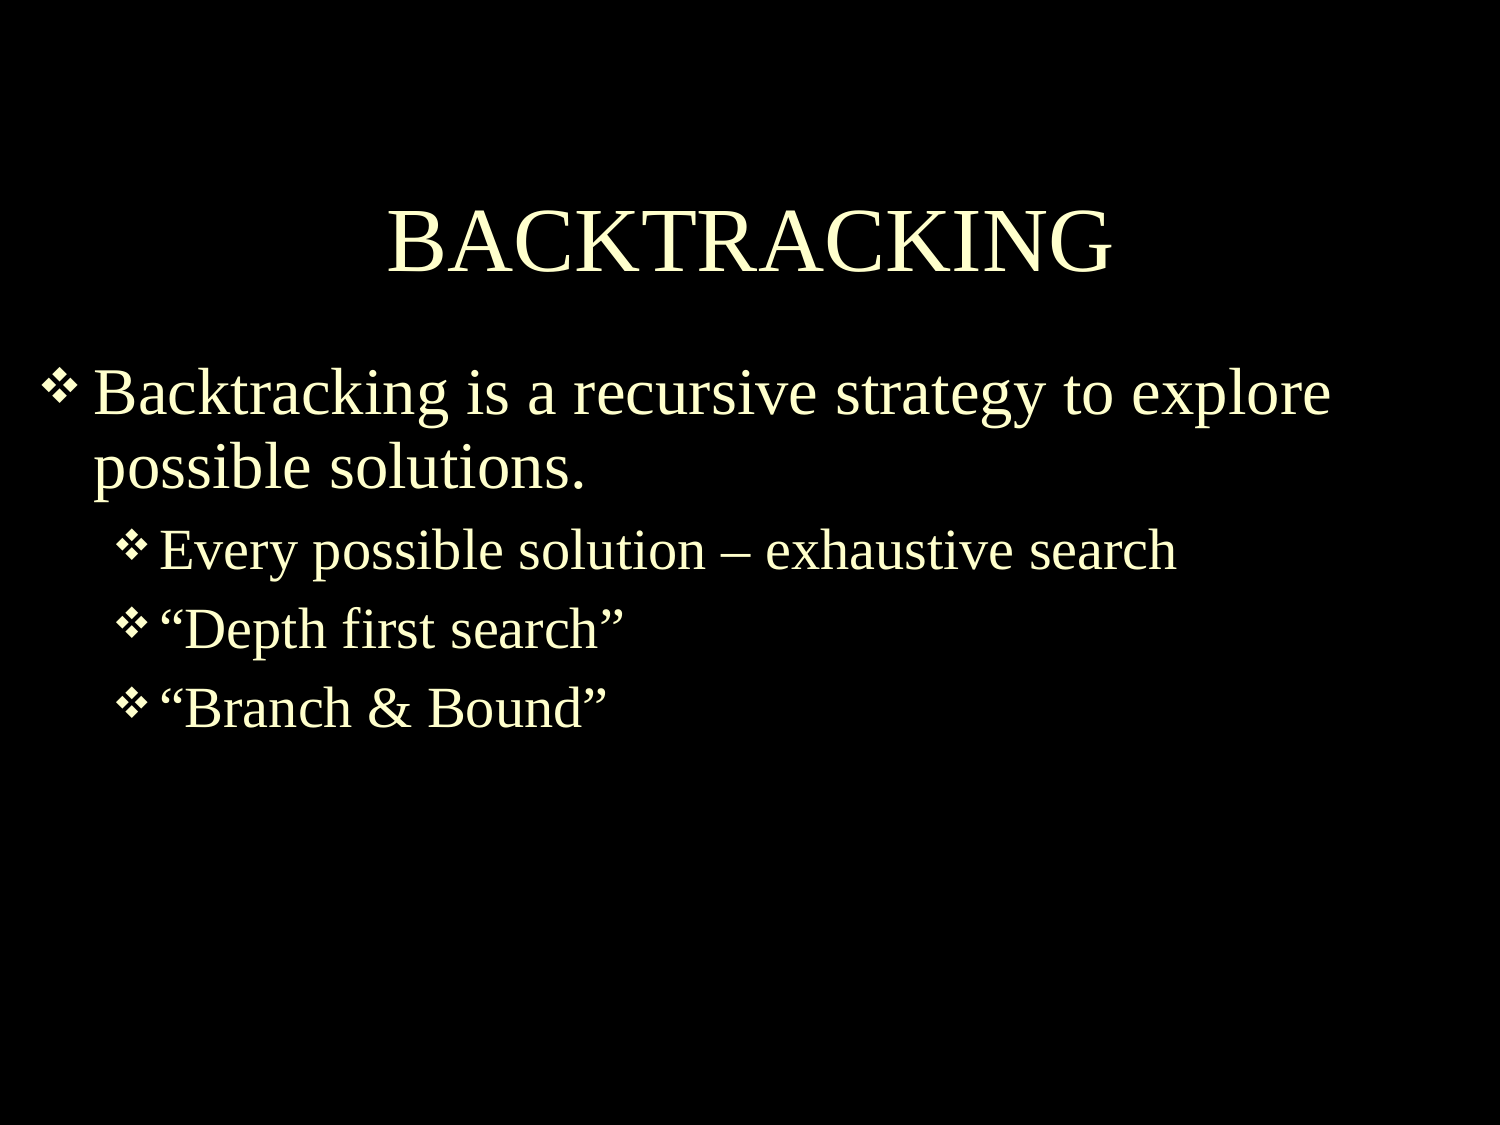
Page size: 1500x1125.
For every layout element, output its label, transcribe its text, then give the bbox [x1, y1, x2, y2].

list Backtracking is a recursive strategy to explore possible solutions. Every possible solution – exhaustive search “Depth first search” “Branch & Bound” [22, 347, 1482, 1026]
title BACKTRACKING [22, 145, 1480, 336]
